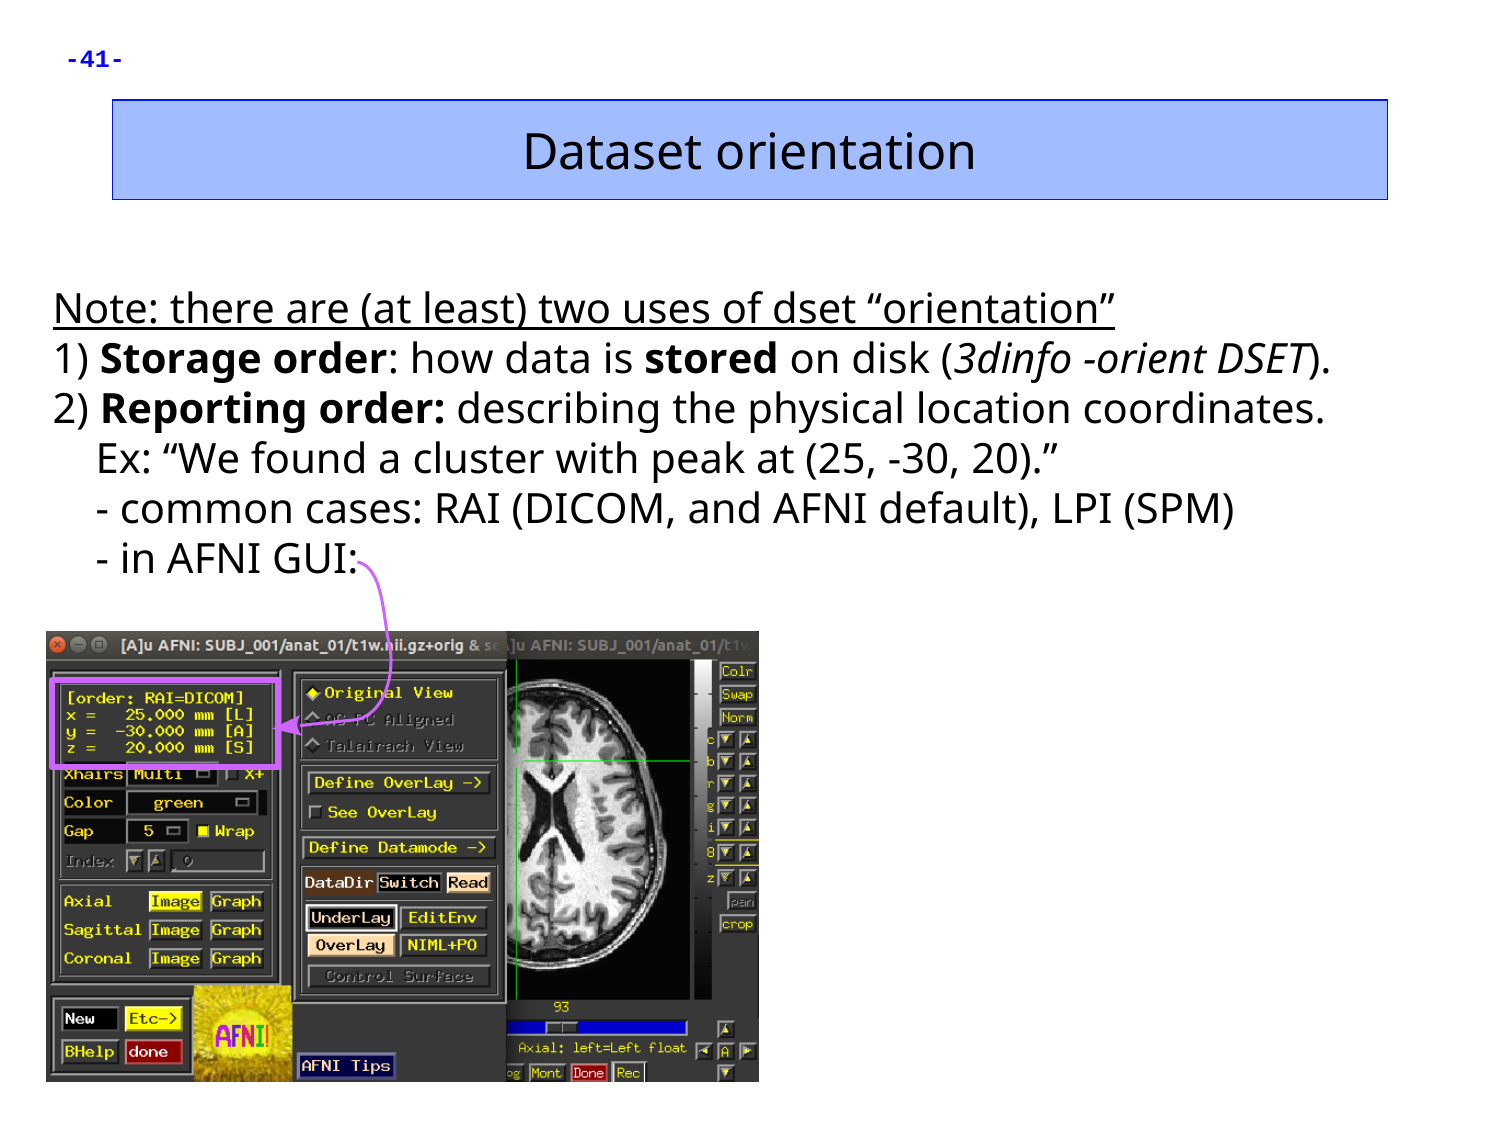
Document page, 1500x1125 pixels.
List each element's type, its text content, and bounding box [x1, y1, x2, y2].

text_box Dataset orientation [112, 99, 1388, 200]
picture [46, 631, 759, 1082]
text_box Note: there are (at least) two uses of dset “orientation” 1) Storage order: how data is stored on disk (3dinfo -orient DSET). 2) Reporting order: describing the physical location coordinates. Ex: “We found a cluster with peak at (25, -30, 20).” - common cases: RAI (DICOM, and AFNI default), LPI (SPM) - in AFNI GUI: [37, 274, 1495, 604]
